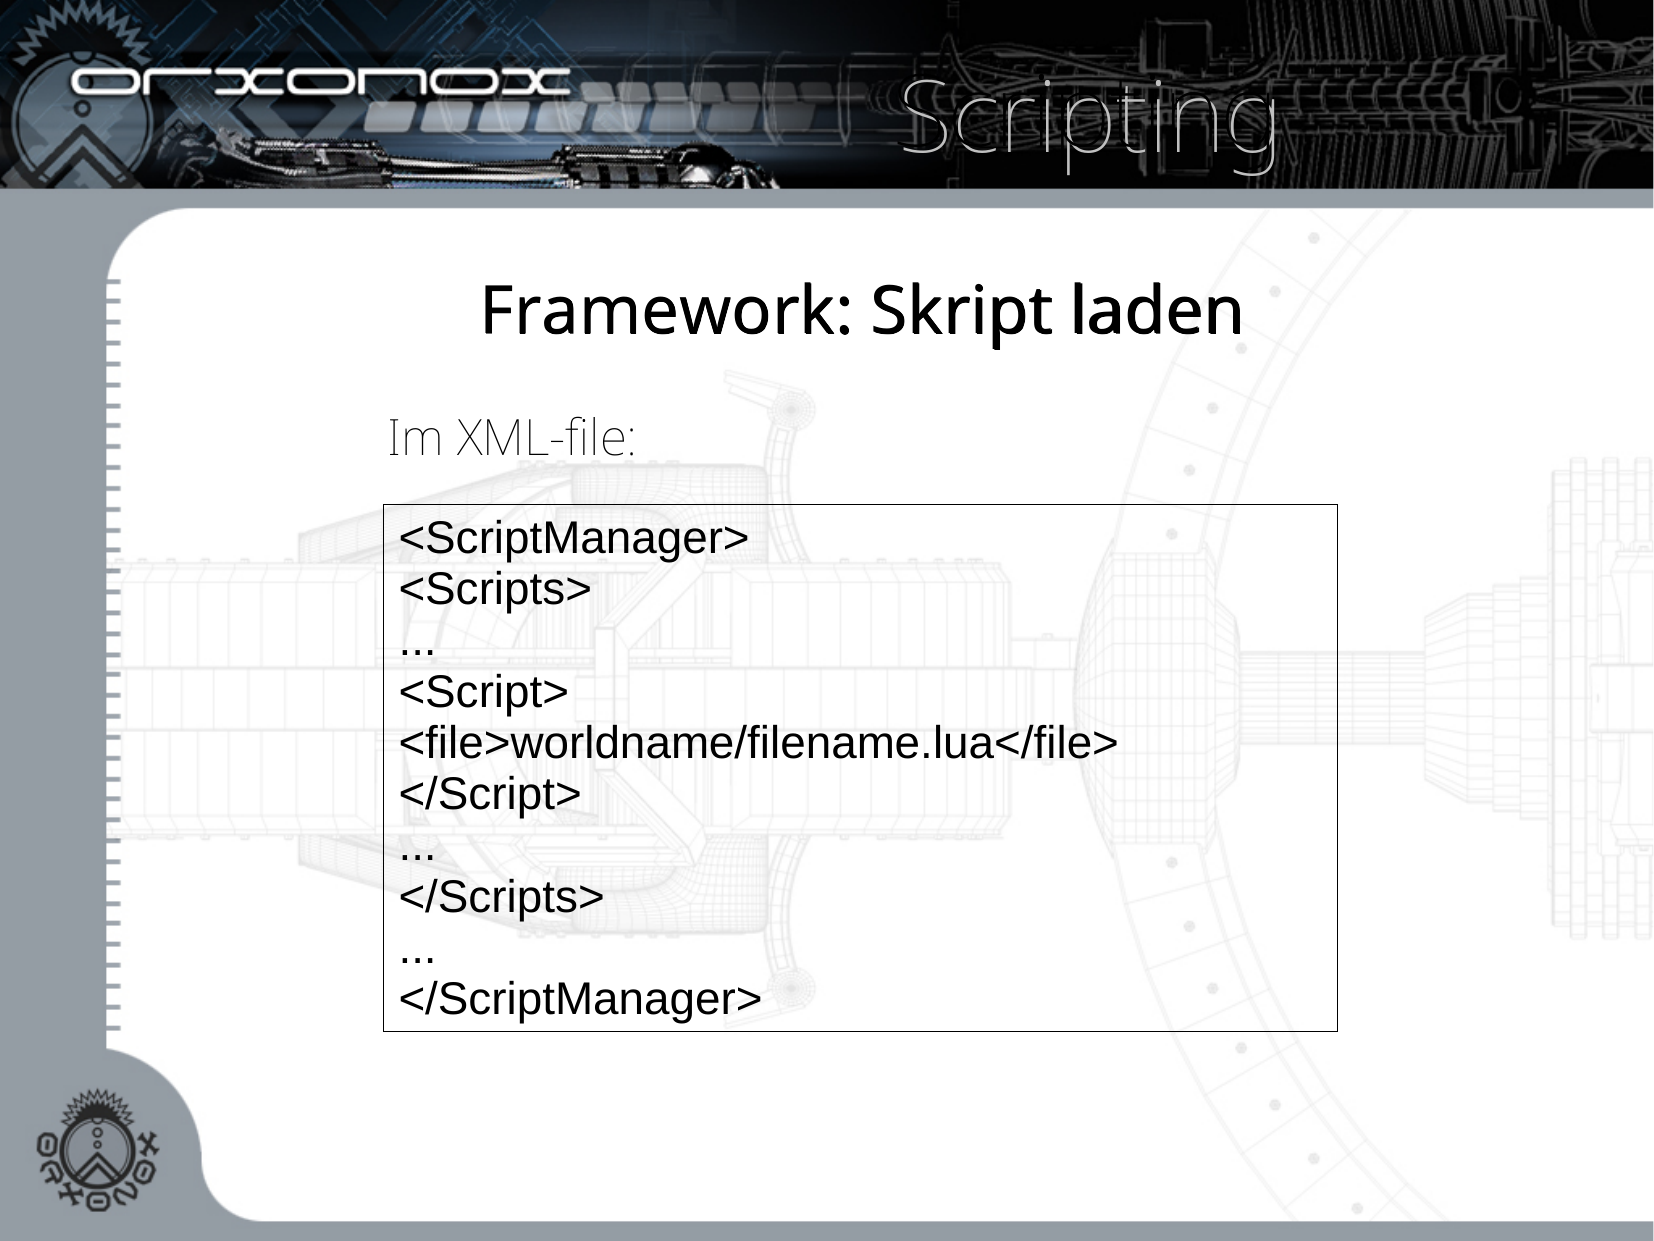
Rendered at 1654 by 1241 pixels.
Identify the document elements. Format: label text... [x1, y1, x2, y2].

text_box Im XML-file: [337, 394, 1613, 701]
text_box Framework: Skript laden [187, 262, 1538, 341]
text_box <ScriptManager> <Scripts> ... <Script> <file>worldname/filename.lua</file> </Script> ... </Scripts> ... </ScriptManager> [383, 504, 1338, 1032]
picture [0, 0, 1654, 1241]
text_box Scripting [842, 32, 1349, 164]
